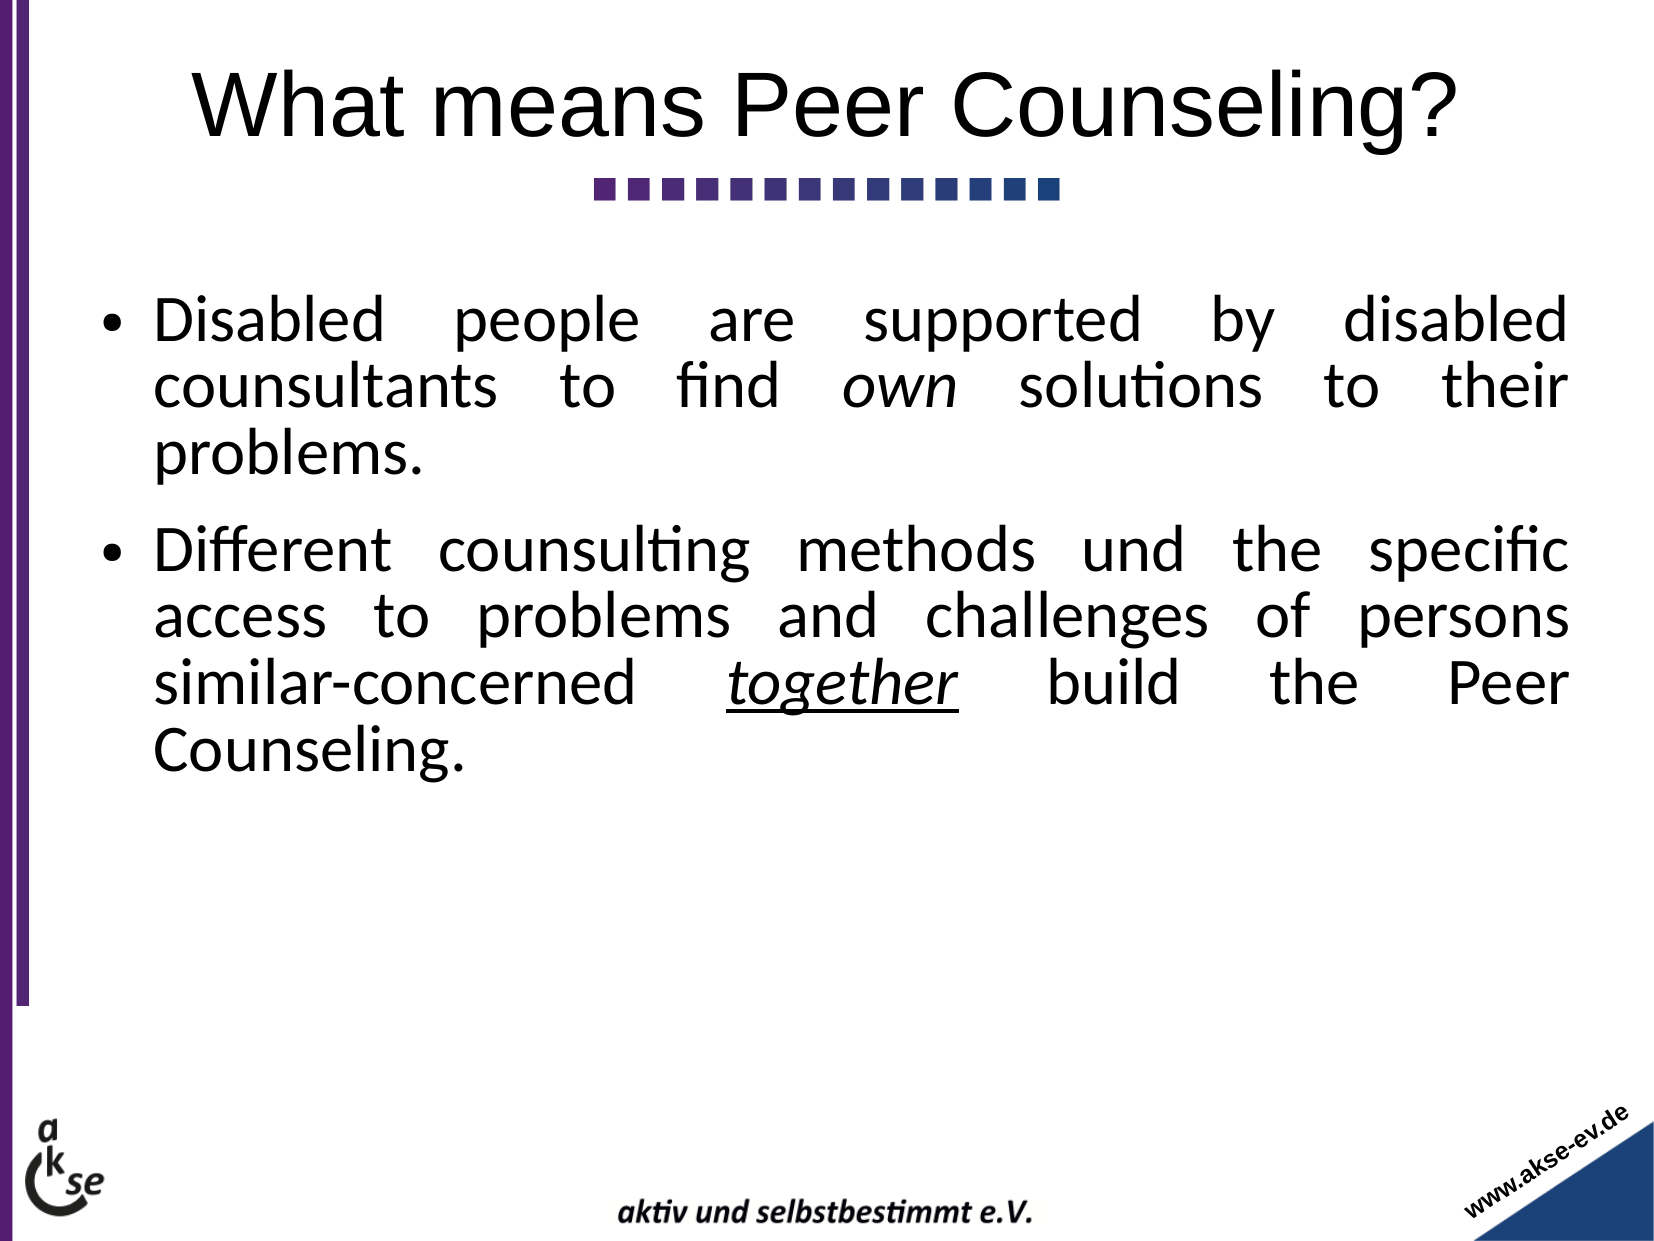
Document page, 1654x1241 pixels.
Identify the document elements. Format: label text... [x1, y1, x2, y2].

picture [0, 0, 154, 1241]
list Disabled people are supported by disabled counsultants to find own solutions to their problems. Different counsulting methods und the specific access to problems and challenges of persons similar-concerned together build the Peer Counseling. [82, 291, 1571, 1110]
picture [1605, 1119, 1612, 1127]
title What means Peer Counseling? [82, 1, 1571, 209]
picture [1472, 1119, 1654, 1241]
picture [604, 1193, 1049, 1230]
